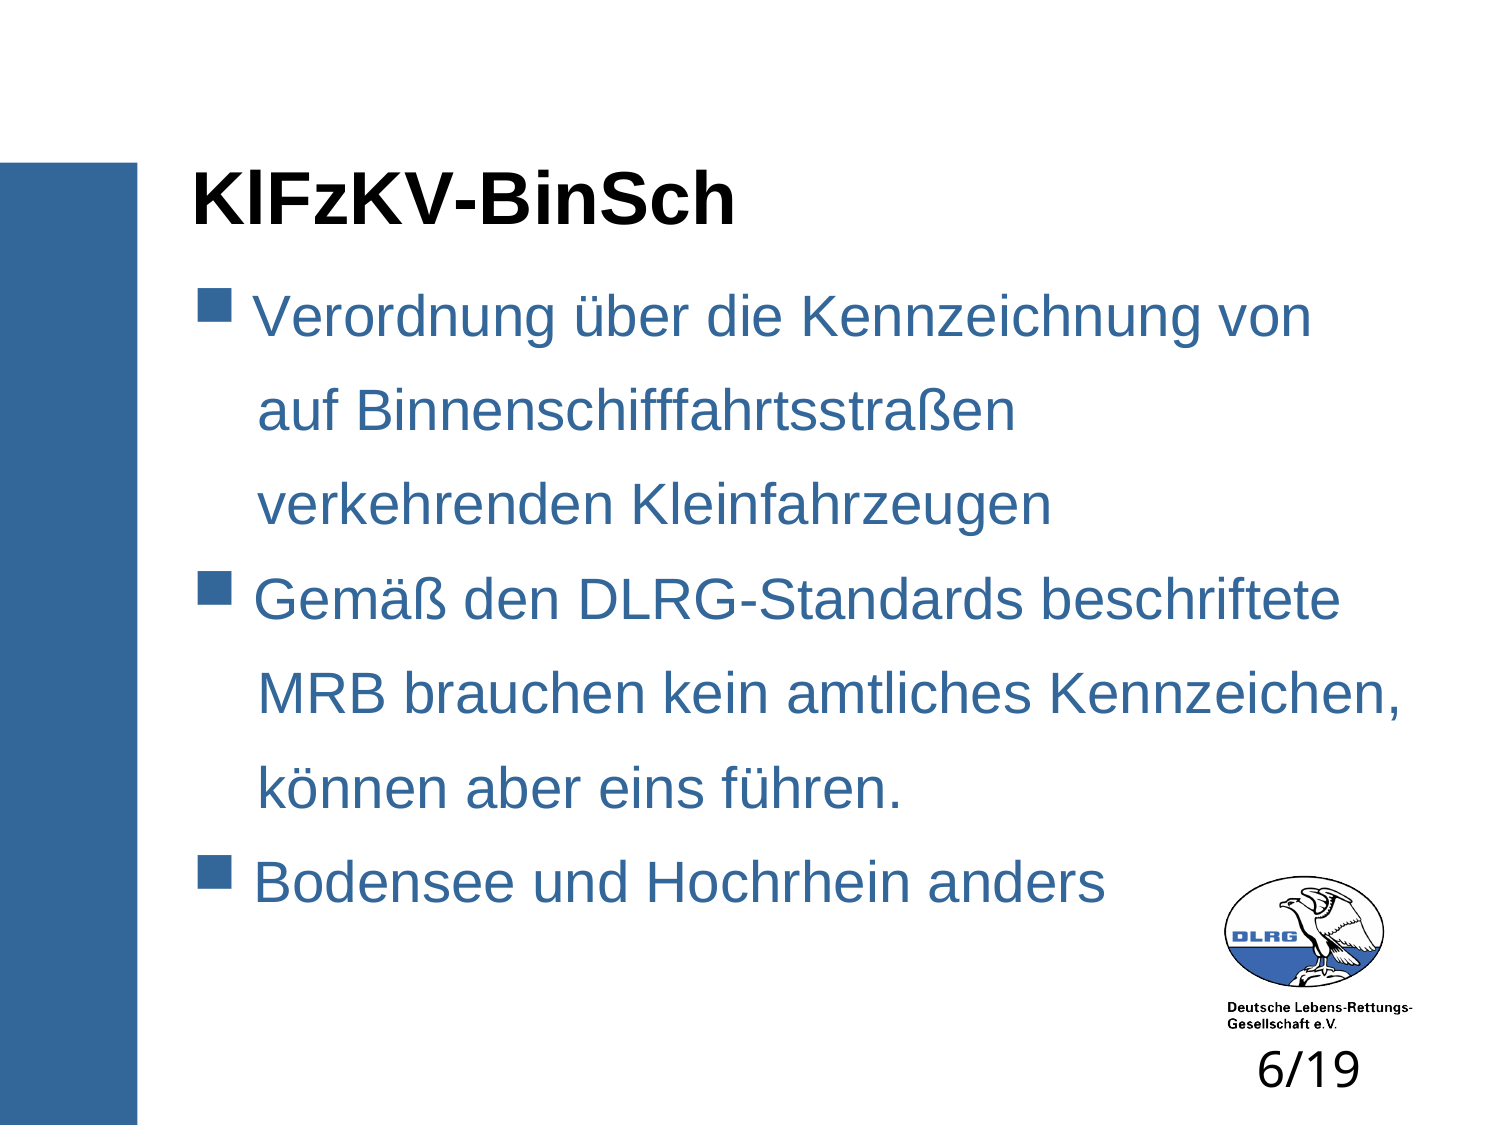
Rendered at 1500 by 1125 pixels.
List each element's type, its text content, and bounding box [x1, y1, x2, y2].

text_box <Nummer>/19 [1241, 1030, 1500, 1106]
text_box KlFzKV-BinSch [176, 142, 753, 248]
text_box Verordnung über die Kennzeichnung von auf Binnenschifffahrtsstraßen verkehrenden Kleinfahrzeugen Gemäß den DLRG-Standards beschriftete MRB brauchen kein amtliches Kennzeichen, können aber eins führen. Bodensee und Hochrhein anders [178, 245, 1457, 960]
picture [1224, 960, 1413, 1030]
